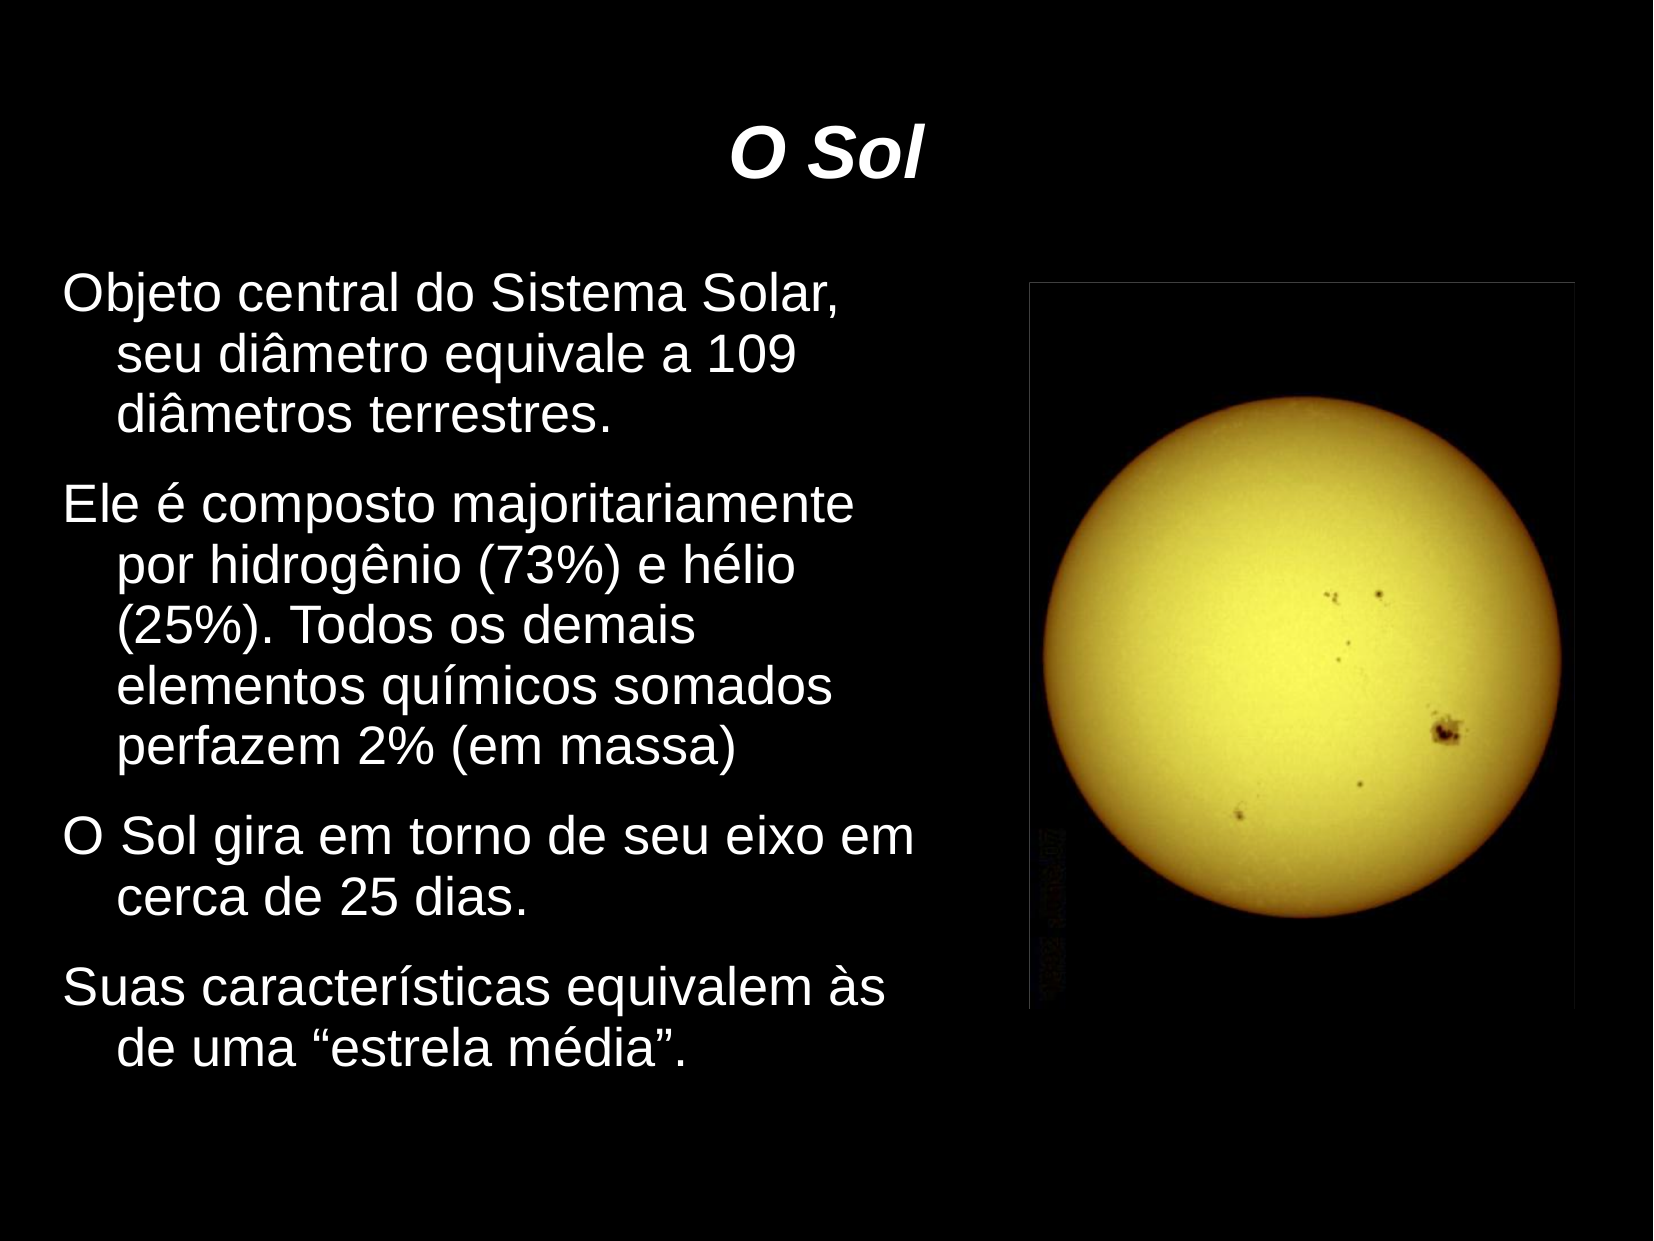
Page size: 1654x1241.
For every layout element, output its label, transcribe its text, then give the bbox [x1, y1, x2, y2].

list Objeto central do Sistema Solar, seu diâmetro equivale a 109 diâmetros terrestres. Ele é composto majoritariamente por hidrogênio (73%) e hélio (25%). Todos os demais elementos químicos somados perfazem 2% (em massa) O Sol gira em torno de seu eixo em cerca de 25 dias. Suas características equivalem às de uma “estrela média”. [45, 262, 938, 1159]
picture [1029, 282, 1575, 1009]
title O Sol [82, 49, 1571, 257]
